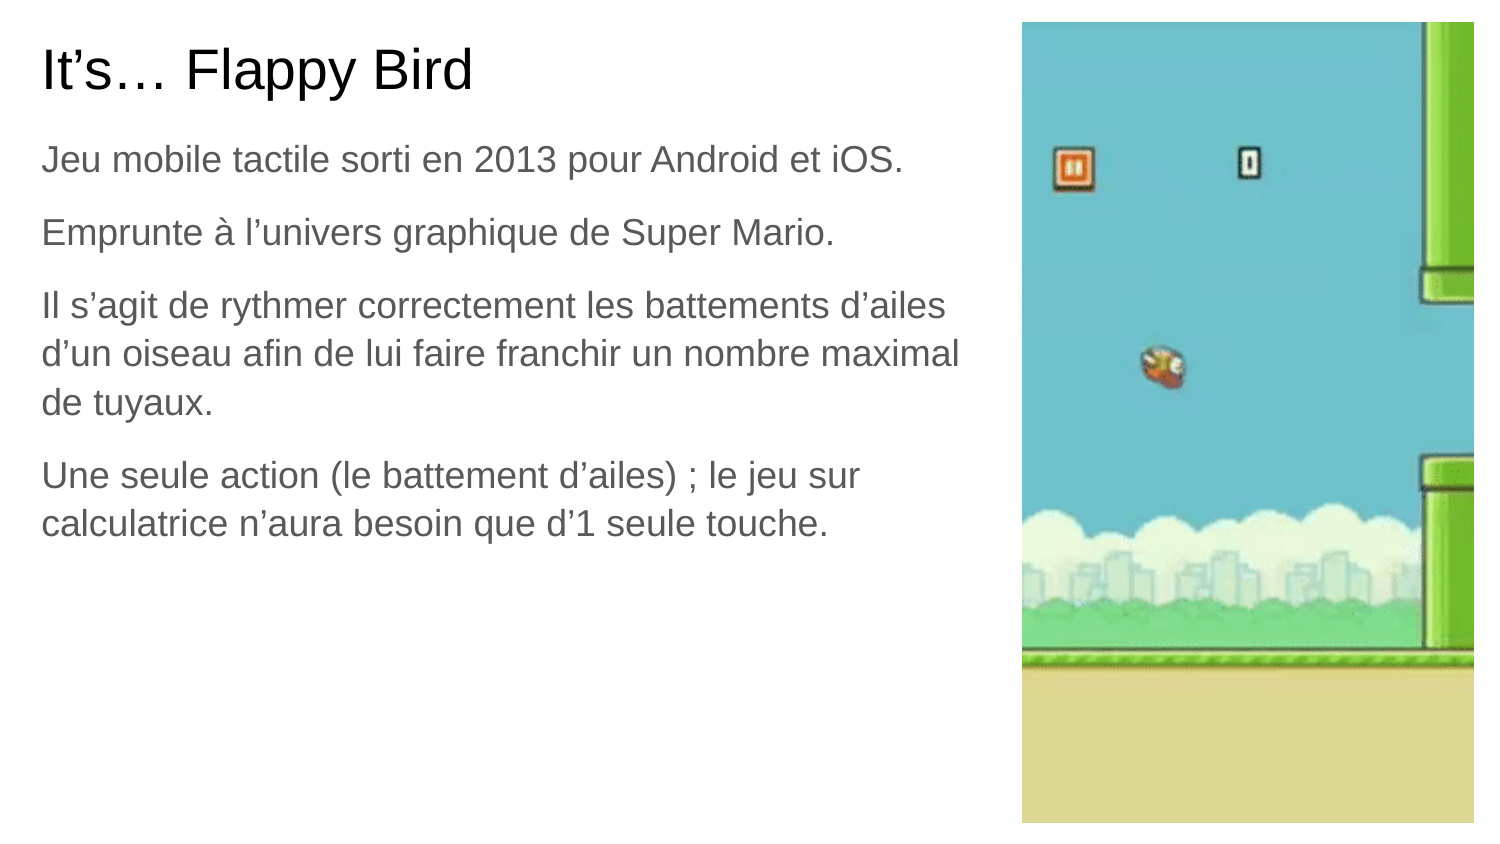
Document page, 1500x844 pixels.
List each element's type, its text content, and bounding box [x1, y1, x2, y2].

list Jeu mobile tactile sorti en 2013 pour Android et iOS. Emprunte à l’univers graphique de Super Mario. Il s’agit de rythmer correctement les battements d’ailes d’un oiseau afin de lui faire franchir un nombre maximal de tuyaux. Une seule action (le battement d’ailes) ; le jeu sur calculatrice n’aura besoin que d’1 seule touche. [26, 116, 1022, 816]
picture [1022, 22, 1474, 823]
title It’s… Flappy Bird [26, 23, 1022, 116]
